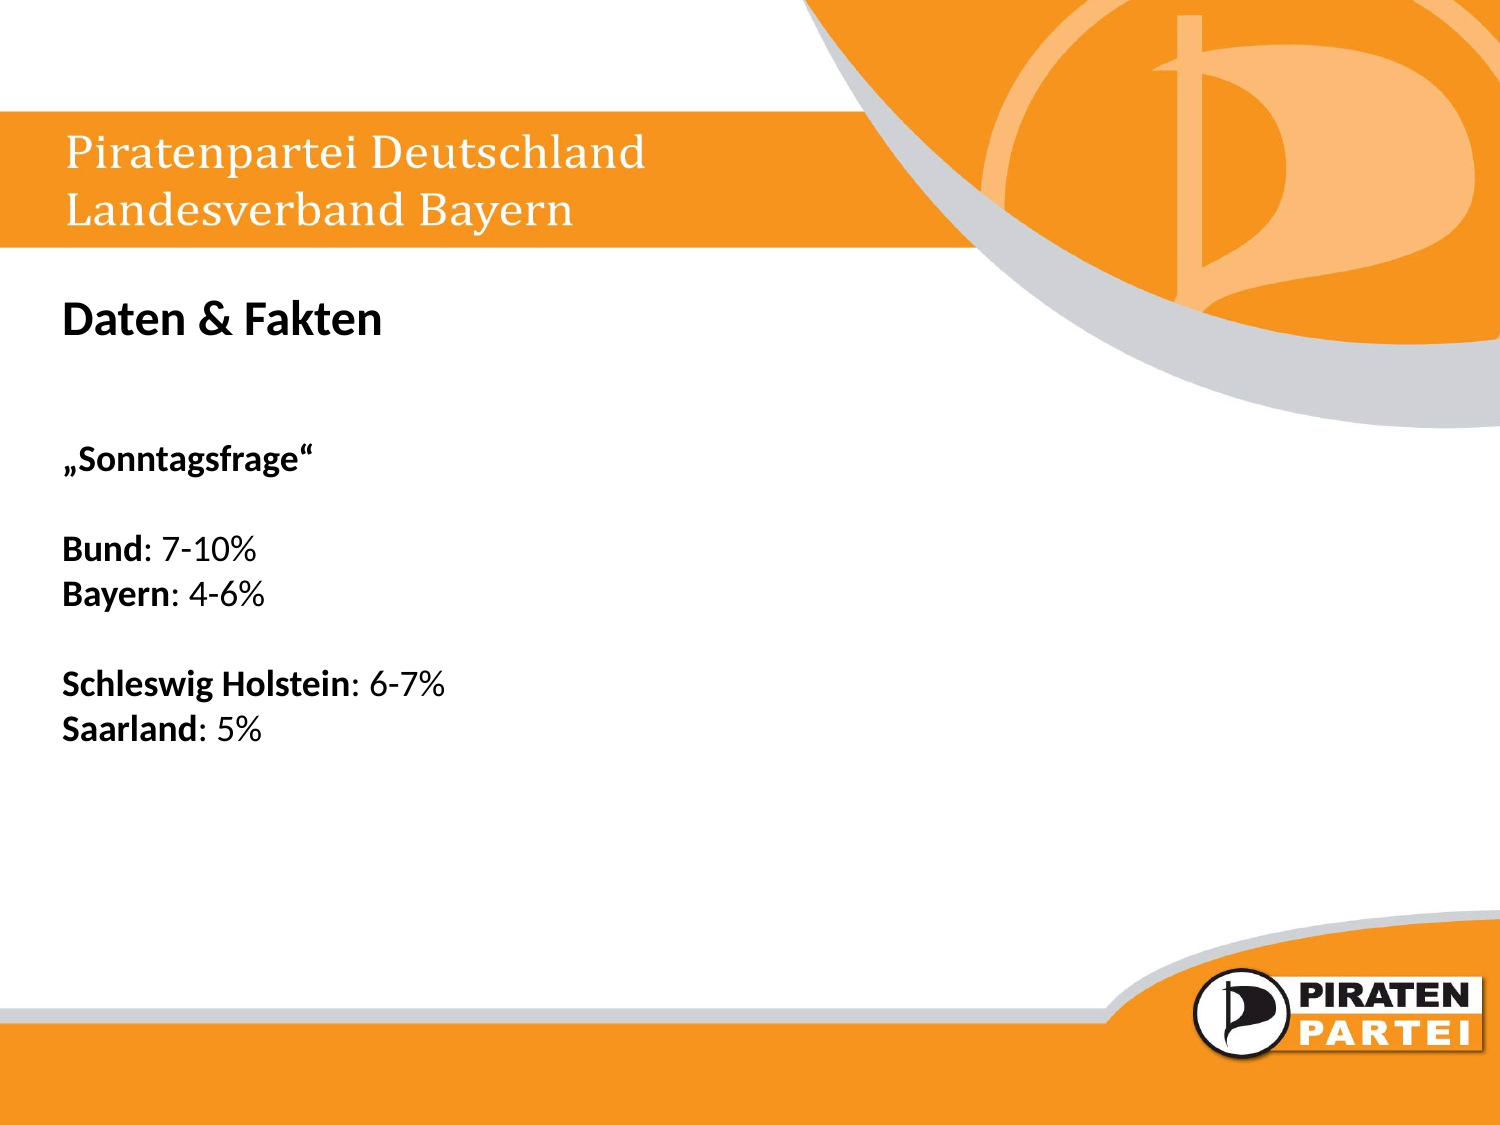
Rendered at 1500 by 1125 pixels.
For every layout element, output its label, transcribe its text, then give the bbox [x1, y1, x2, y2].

text_box „Sonntagsfrage“ Bund: 7-10% Bayern: 4-6% Schleswig Holstein: 6-7% Saarland: 5% [47, 426, 1309, 756]
text_box Daten & Fakten [47, 277, 398, 353]
picture [0, 0, 1500, 1125]
